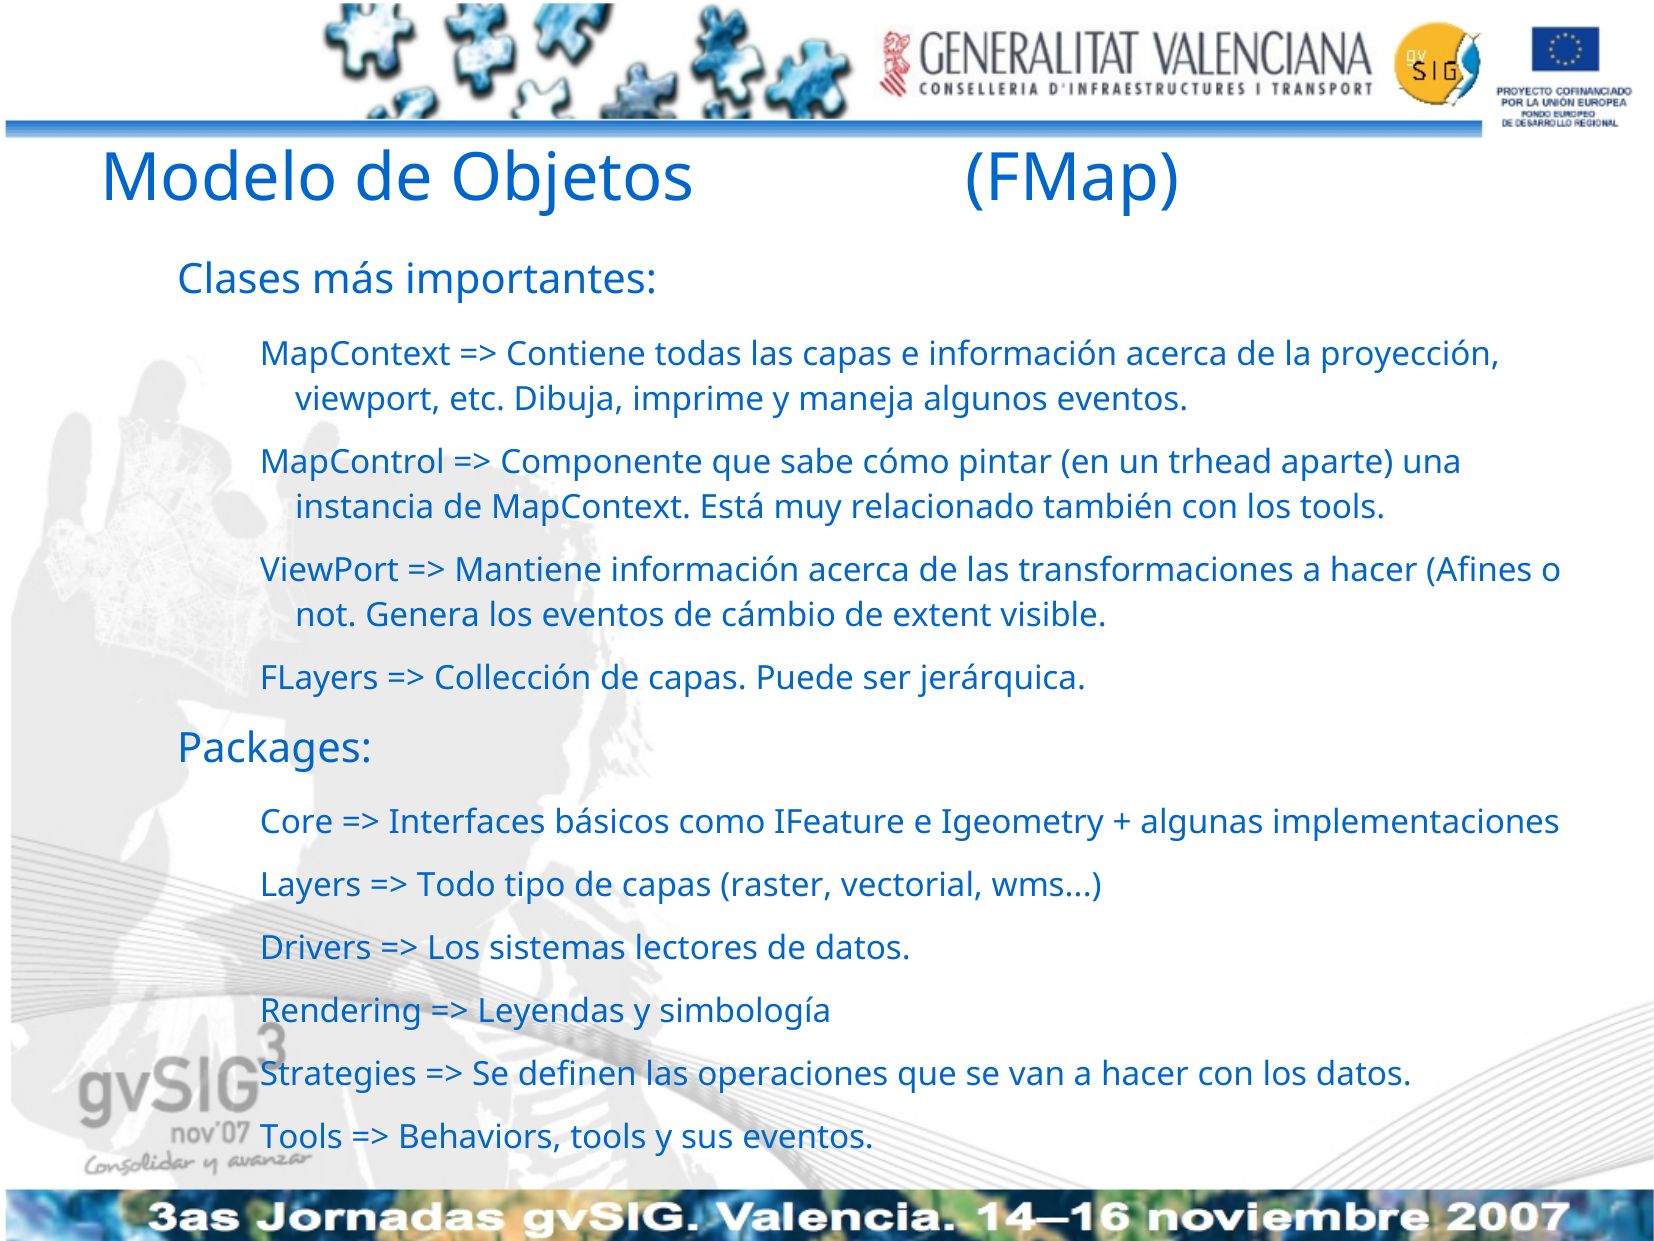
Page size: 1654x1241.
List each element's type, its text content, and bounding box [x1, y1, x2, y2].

picture [5, 2, 1654, 1241]
list Modelo de Objetos (FMap) Clases más importantes: MapContext => Contiene todas las capas e información acerca de la proyección, viewport, etc. Dibuja, imprime y maneja algunos eventos. MapControl => Componente que sabe cómo pintar (en un trhead aparte) una instancia de MapContext. Está muy relacionado también con los tools. ViewPort => Mantiene información acerca de las transformaciones a hacer (Afines o not. Genera los eventos de cámbio de extent visible. FLayers => Collección de capas. Puede ser jerárquica. Packages: Core => Interfaces básicos como IFeature e Igeometry + algunas implementaciones Layers => Todo tipo de capas (raster, vectorial, wms...) Drivers => Los sistemas lectores de datos. Rendering => Leyendas y simbología Strategies => Se definen las operaciones que se van a hacer con los datos. Tools => Behaviors, tools y sus eventos. [82, 128, 1571, 1241]
